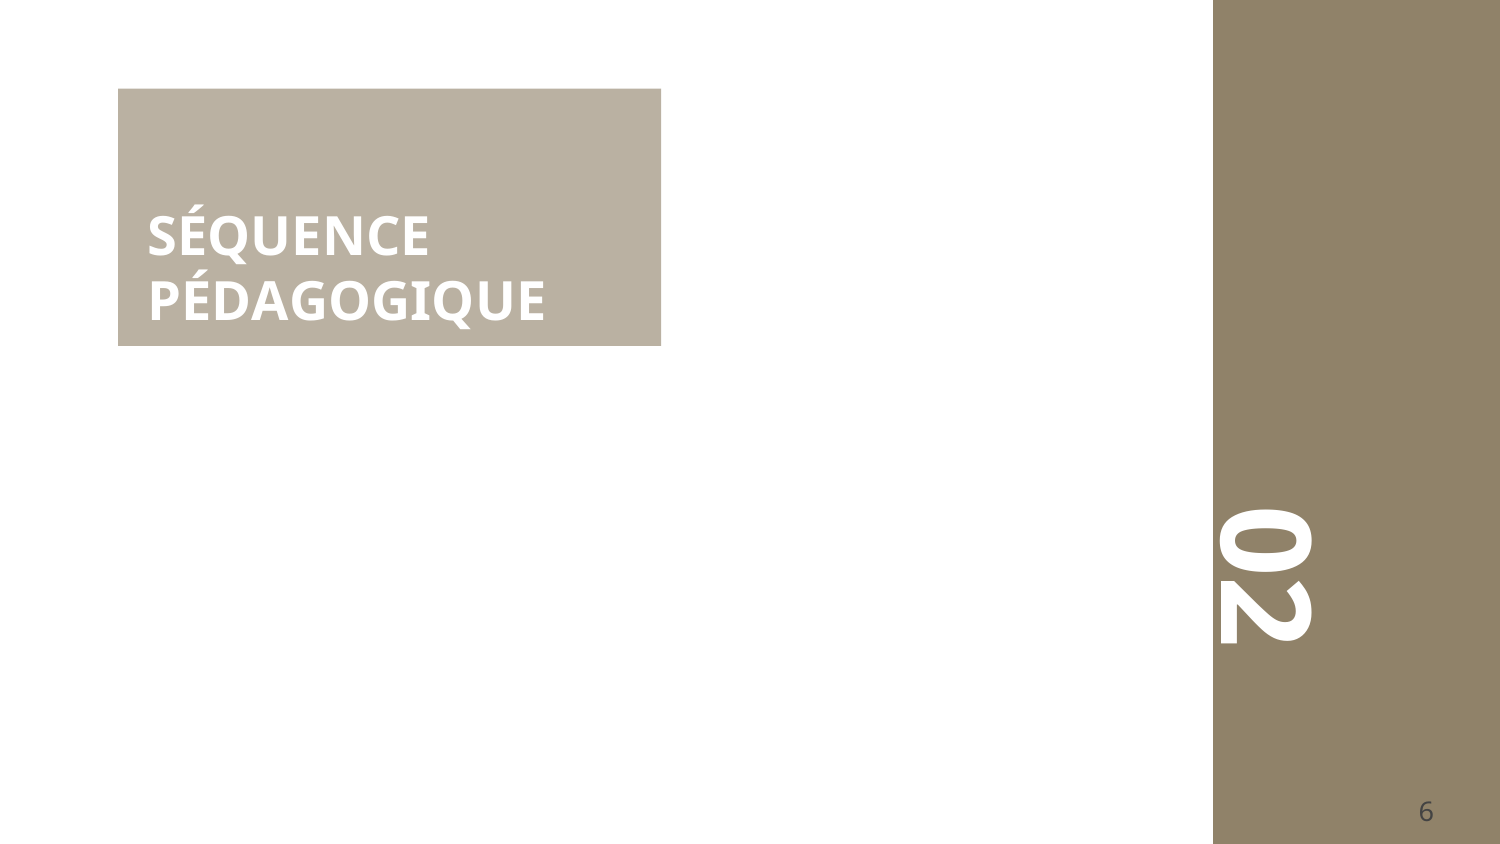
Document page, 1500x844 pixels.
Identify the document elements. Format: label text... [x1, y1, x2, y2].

title SÉQUENCE PÉDAGOGIQUE [132, 88, 689, 346]
text_box ‹#› [1403, 779, 1494, 844]
text_box [118, 89, 132, 346]
text_box [1213, 0, 1500, 844]
title 02 [1266, 490, 1362, 776]
